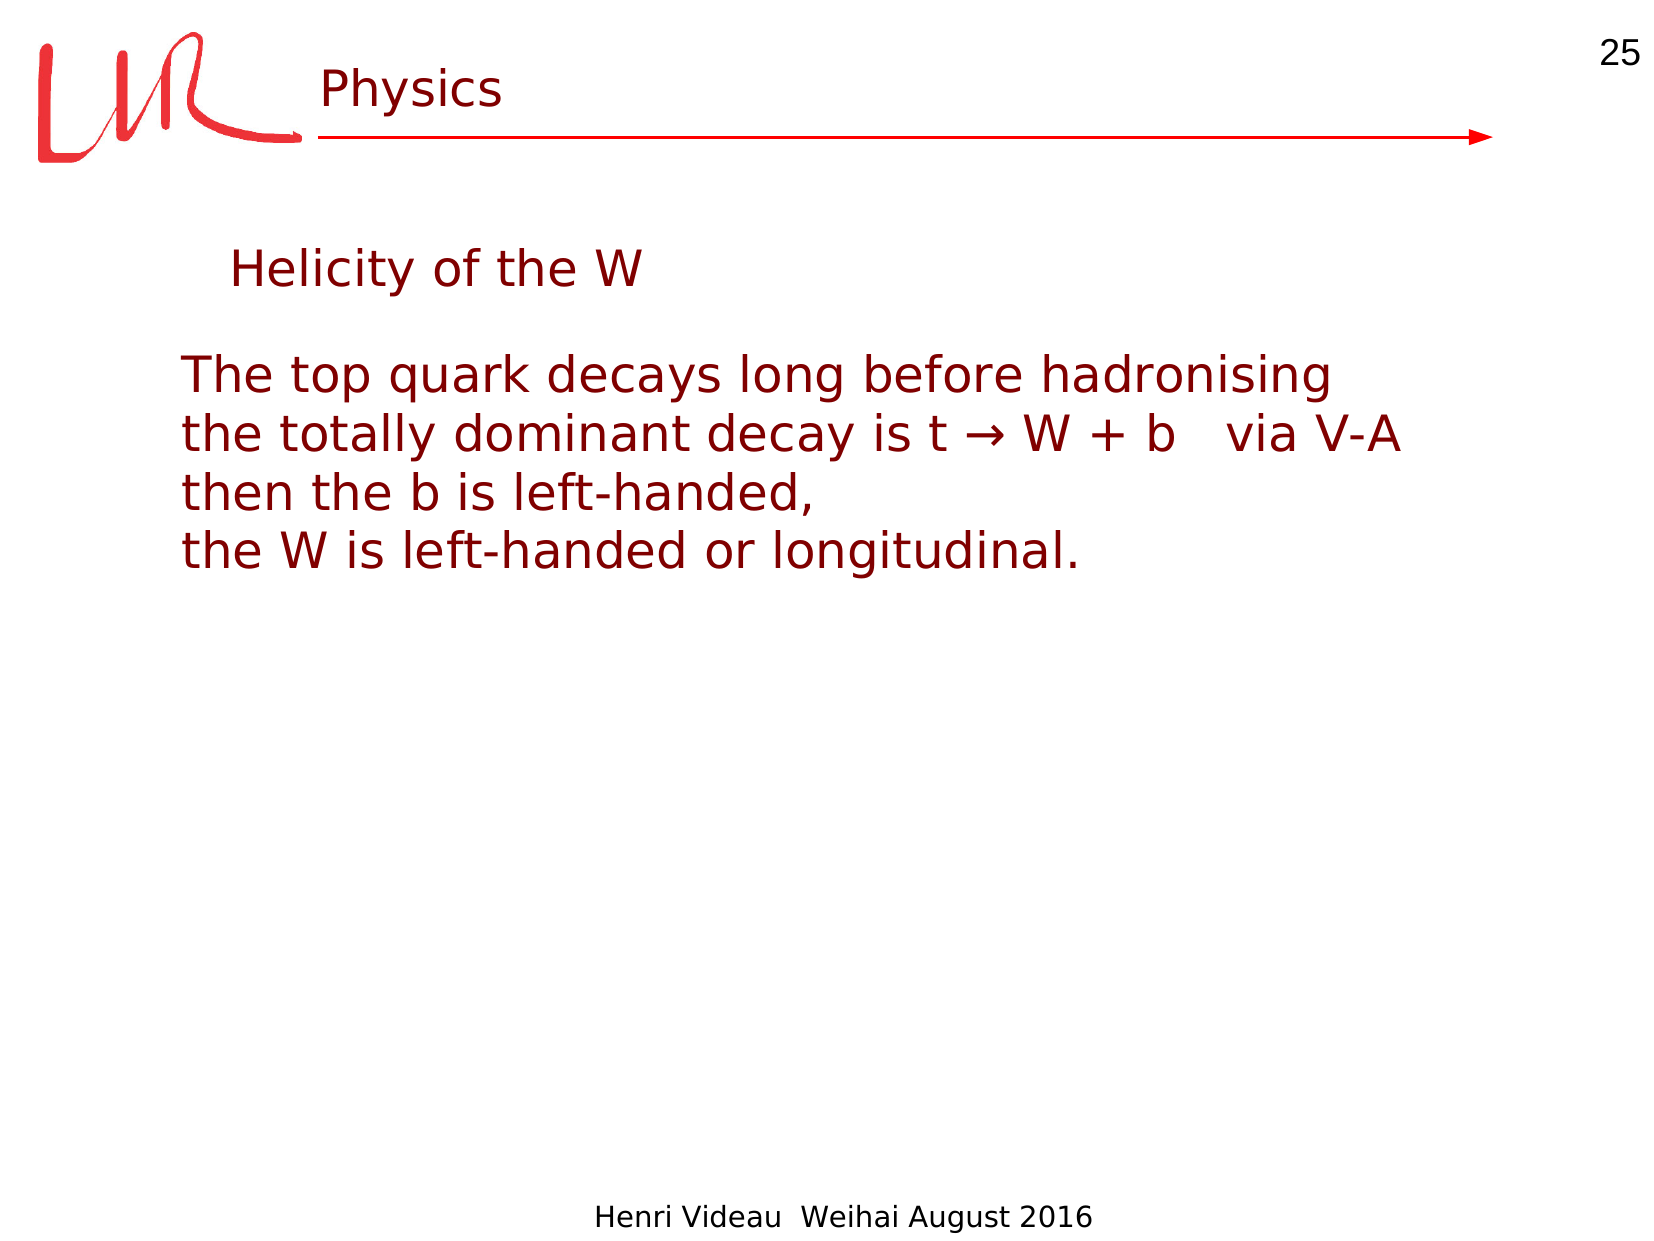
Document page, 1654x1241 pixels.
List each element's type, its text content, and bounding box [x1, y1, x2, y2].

text_box Helicity of the W [229, 239, 645, 299]
picture [38, 32, 302, 163]
text_box The top quark decays long before hadronising the totally dominant decay is t → W + b via V-A then the b is left-handed, the W is left-handed or longitudinal. [181, 346, 1401, 581]
